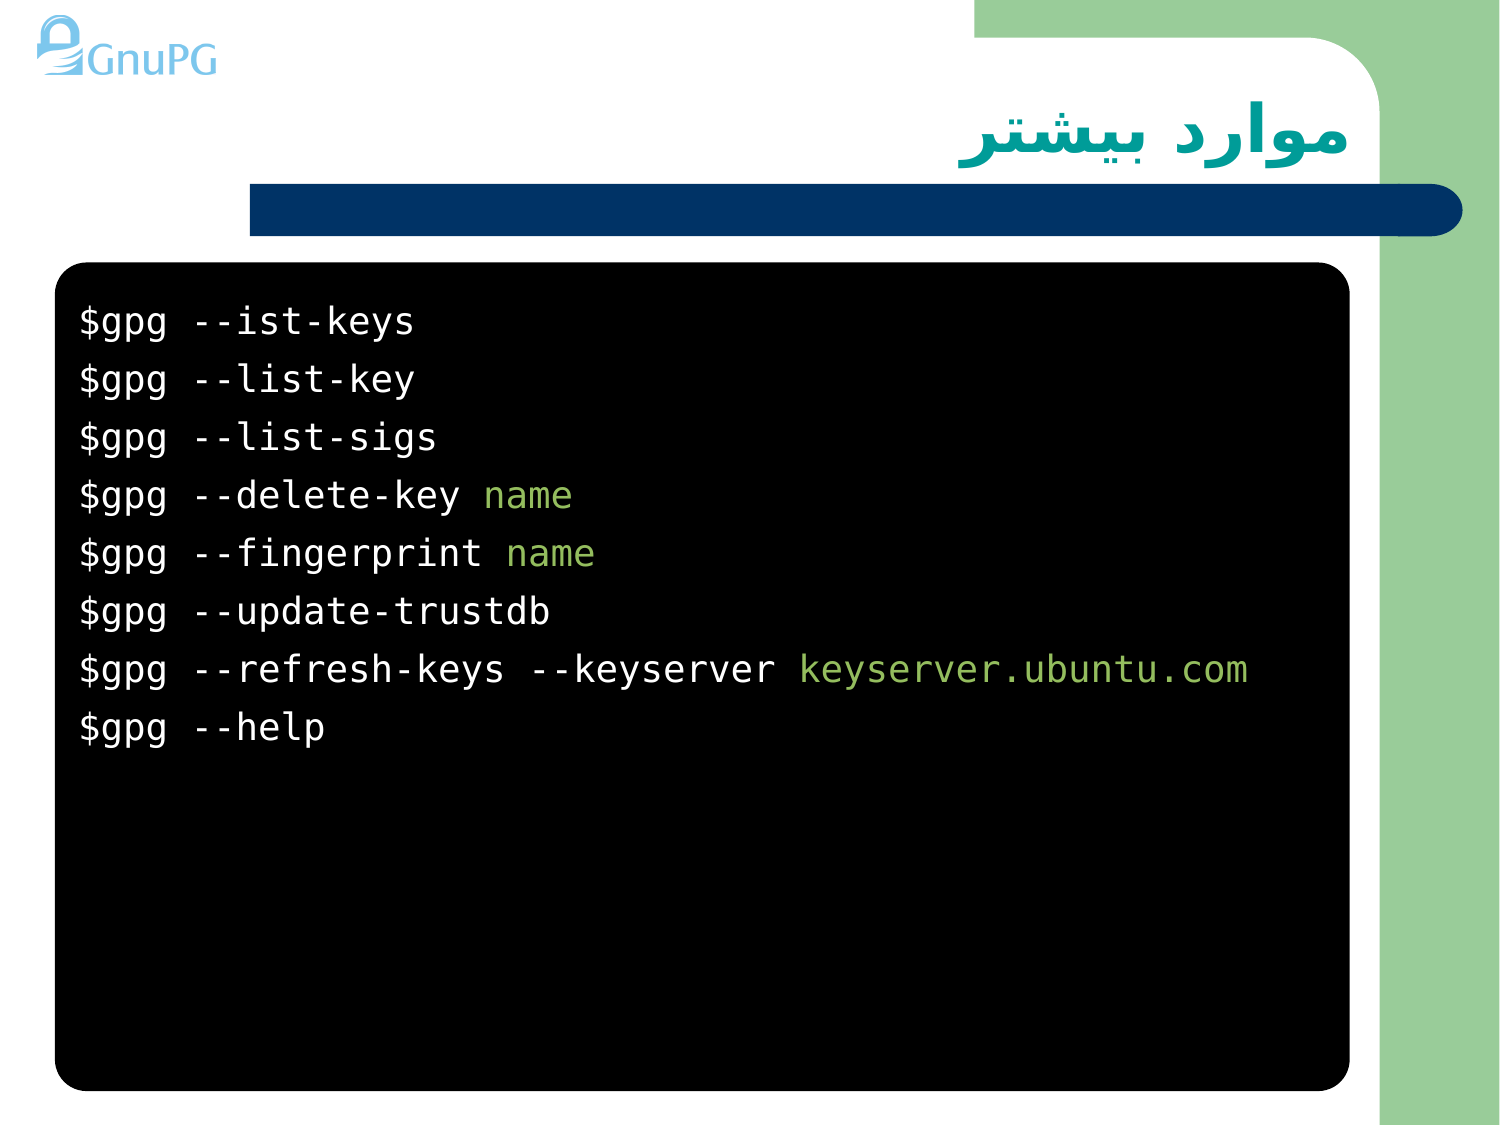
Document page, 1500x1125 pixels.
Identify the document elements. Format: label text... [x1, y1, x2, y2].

text_box [54, 262, 1350, 1092]
title موارد بیشتر [29, 49, 1353, 213]
list $gpg --ist-keys $gpg --list-key $gpg --list-sigs $gpg --delete-key name $gpg --fingerprint name $gpg --update-trustdb $gpg --refresh-keys --keyserver keyserver.ubuntu.com $gpg --help [75, 299, 1292, 1065]
